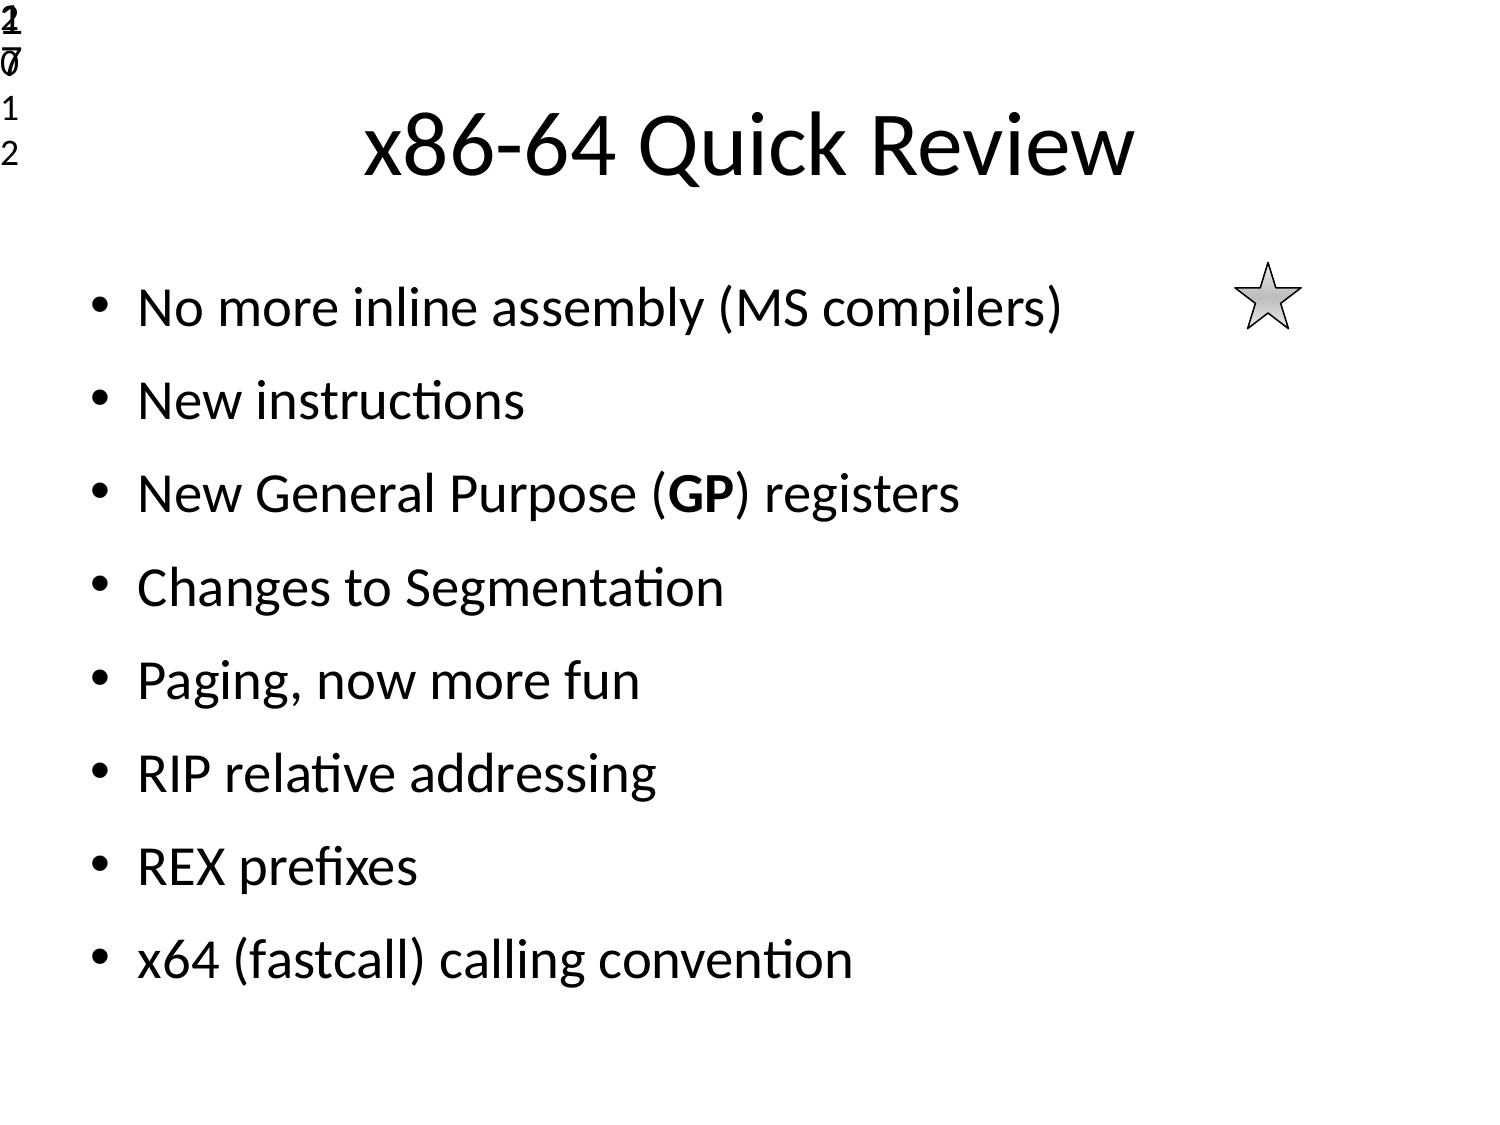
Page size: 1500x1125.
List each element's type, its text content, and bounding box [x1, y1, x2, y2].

text_box [1234, 262, 1302, 329]
title x86-64 Quick Review [75, 45, 1425, 233]
list No more inline assembly (MS compilers) New instructions New General Purpose (GP) registers Changes to Segmentation Paging, now more fun RIP relative addressing REX prefixes x64 (fastcall) calling convention [75, 262, 1425, 1005]
